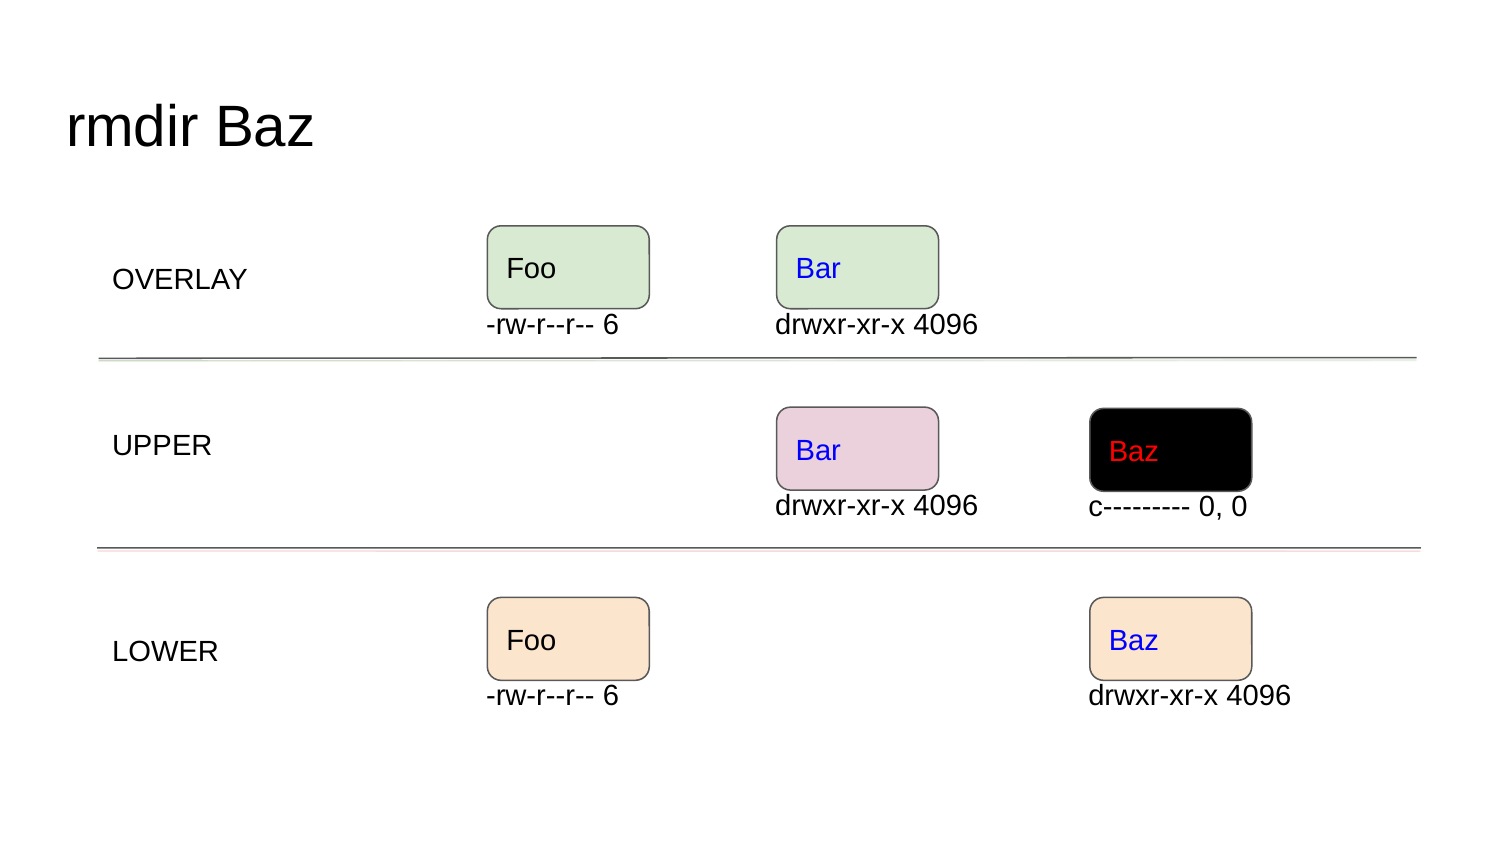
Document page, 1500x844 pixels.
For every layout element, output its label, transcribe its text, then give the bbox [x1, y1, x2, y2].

text_box Foo [487, 597, 650, 661]
text_box UPPER [97, 411, 332, 495]
text_box -rw-r--r-- 6 [470, 289, 666, 348]
text_box drwxr-xr-x 4096 [1073, 661, 1309, 720]
text_box drwxr-xr-x 4096 [760, 471, 996, 529]
text_box c--------- 0, 0 [1073, 472, 1309, 531]
text_box Baz [1089, 408, 1252, 472]
text_box -rw-r--r-- 6 [470, 661, 666, 720]
text_box drwxr-xr-x 4096 [760, 289, 996, 348]
title rmdir Baz [51, 72, 1449, 167]
text_box Bar [776, 225, 939, 289]
text_box Foo [487, 225, 650, 289]
text_box Baz [1089, 597, 1252, 661]
text_box Bar [776, 407, 939, 471]
text_box OVERLAY [97, 245, 332, 329]
text_box LOWER [97, 616, 332, 700]
